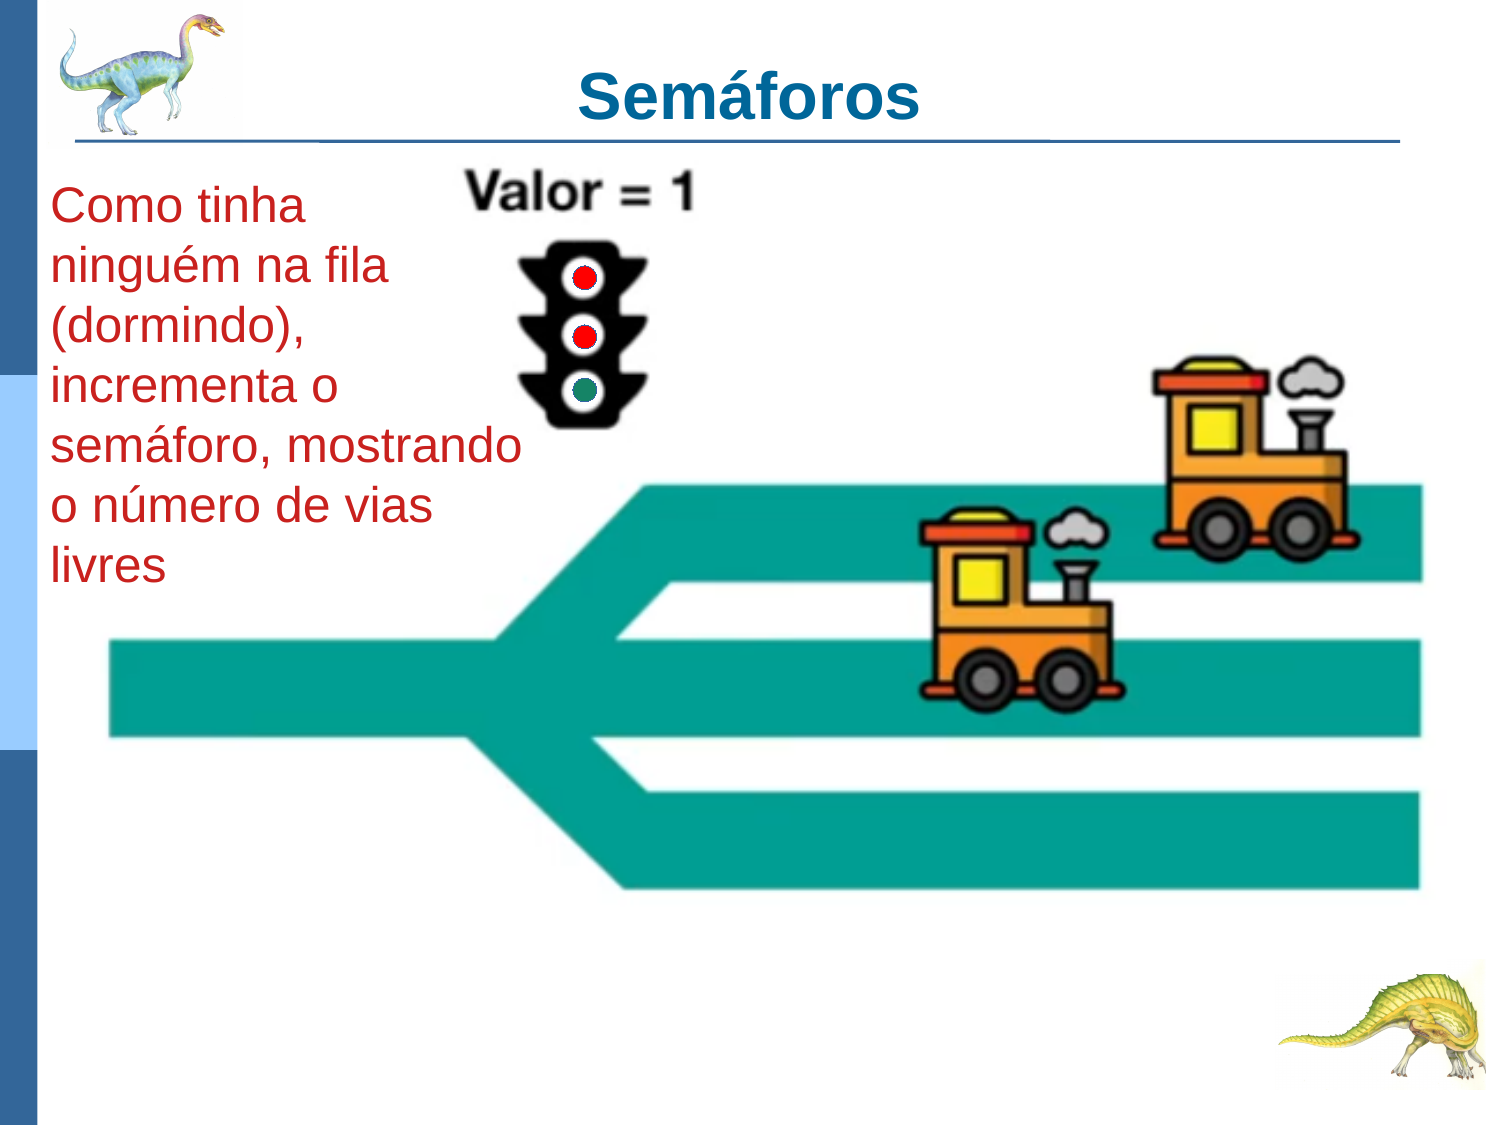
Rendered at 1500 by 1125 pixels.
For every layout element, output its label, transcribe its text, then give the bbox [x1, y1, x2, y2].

text_box [572, 378, 597, 402]
picture [46, 0, 1486, 1090]
text_box Semáforos [75, 45, 1426, 141]
text_box [572, 324, 597, 349]
text_box [572, 265, 597, 290]
text_box Como tinha ninguém na fila (dormindo), incrementa o semáforo, mostrando o número de vias livres [35, 165, 579, 603]
